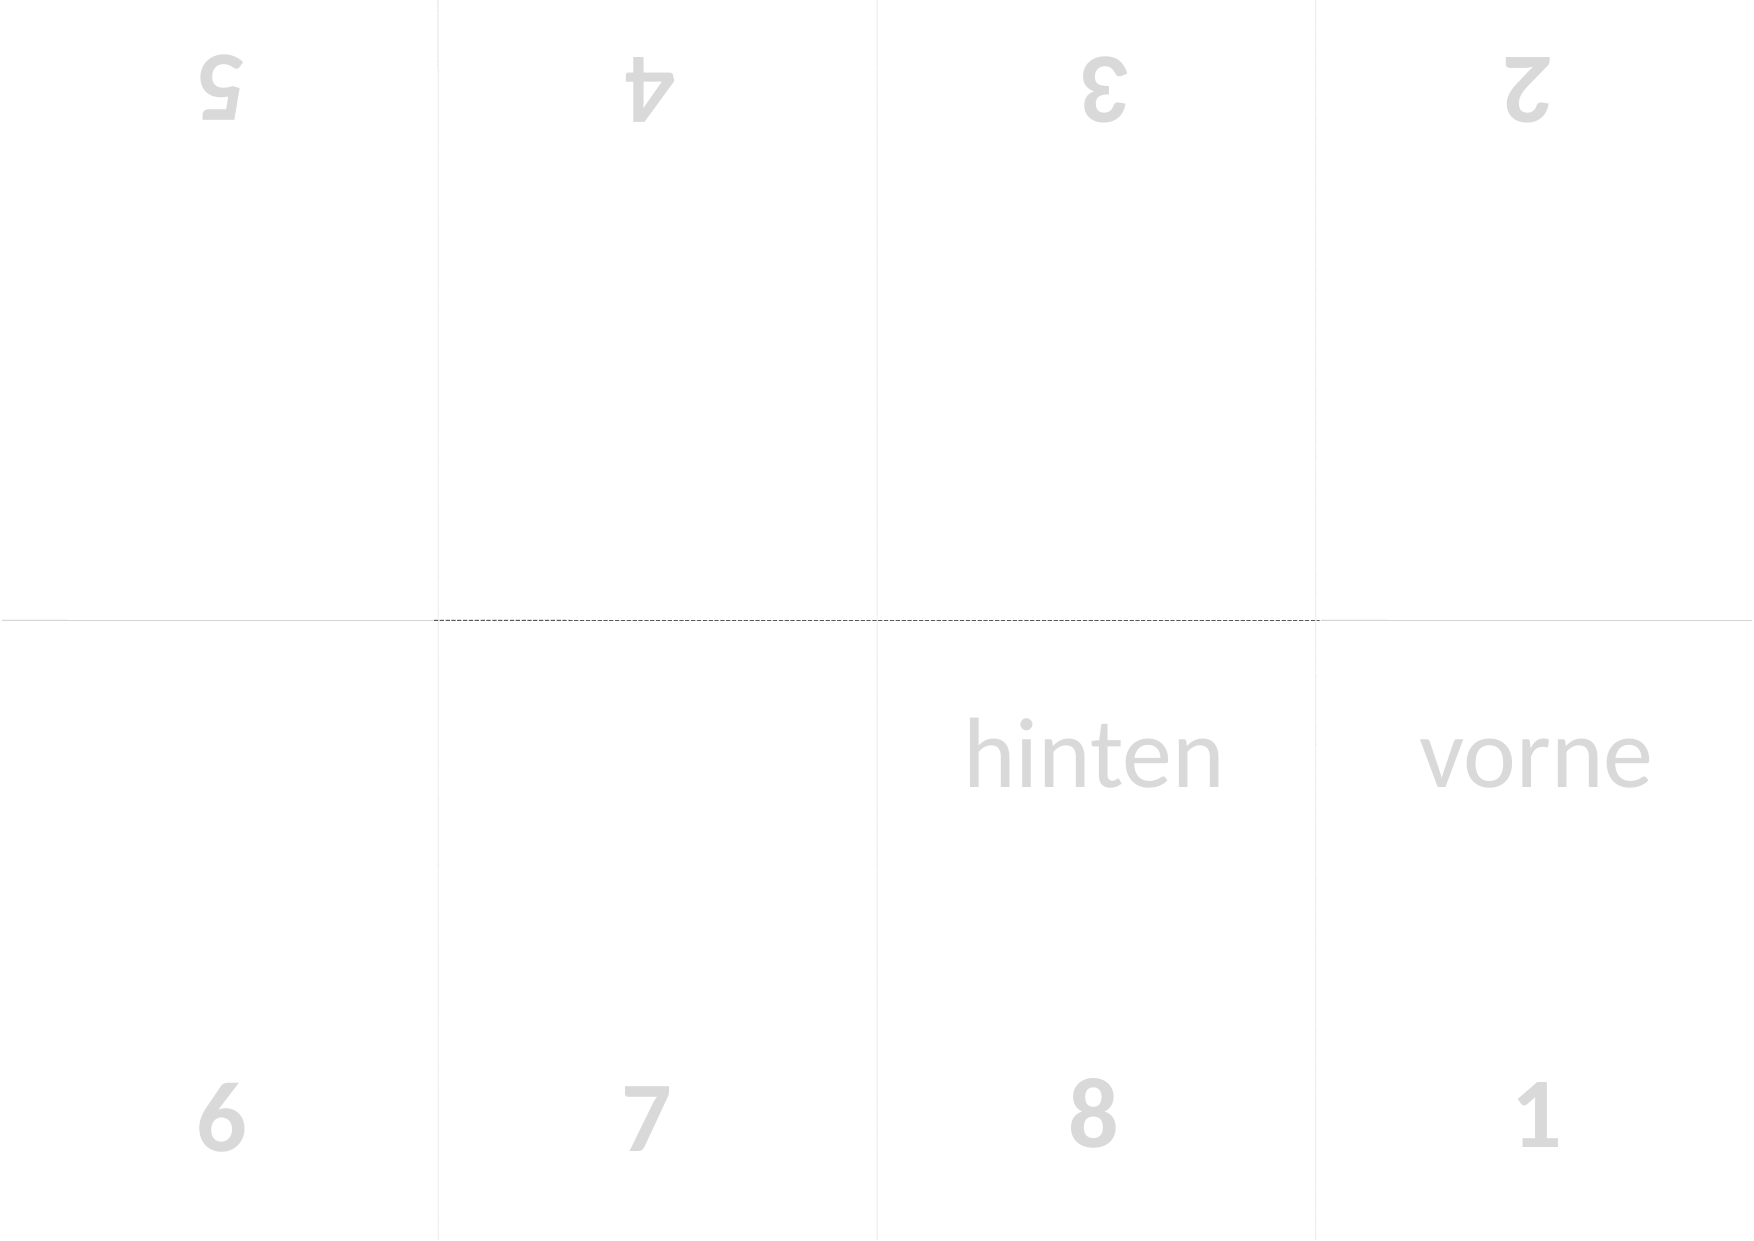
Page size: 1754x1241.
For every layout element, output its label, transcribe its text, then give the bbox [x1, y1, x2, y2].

text_box 4 [451, 29, 850, 165]
text_box 5 [22, 28, 421, 164]
text_box 3 [907, 29, 1306, 165]
text_box 7 [447, 1043, 846, 1179]
text_box 6 [22, 1043, 421, 1179]
text_box hinten 8 [894, 680, 1293, 1175]
text_box 2 [1329, 29, 1728, 165]
text_box vorne 1 [1337, 680, 1736, 1175]
